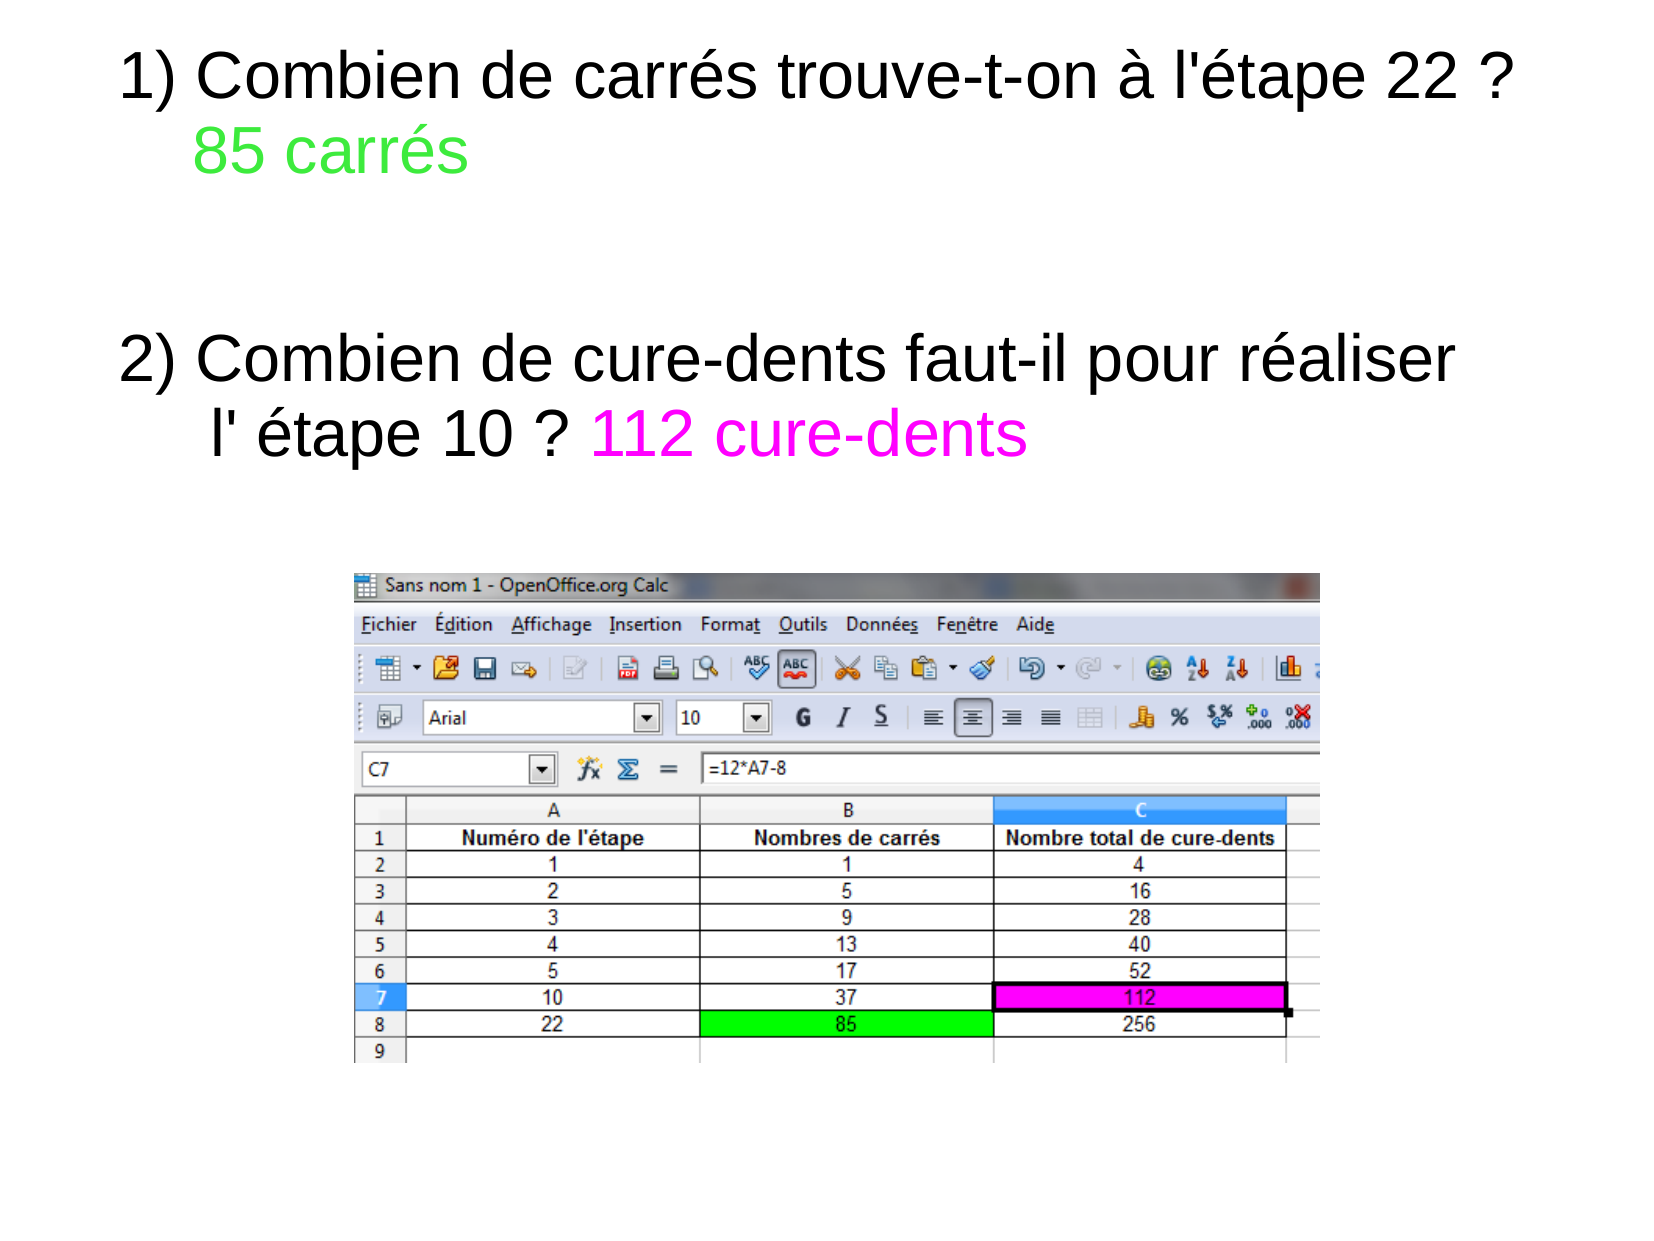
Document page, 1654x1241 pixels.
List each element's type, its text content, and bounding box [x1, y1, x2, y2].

picture [354, 573, 1320, 1063]
list 1) Combien de carrés trouve-t-on à l'étape 22 ? 85 carrés 2) Combien de cure-dents faut-il pour réaliser l' étape 10 ? 112 cure-dents [47, 37, 1536, 857]
